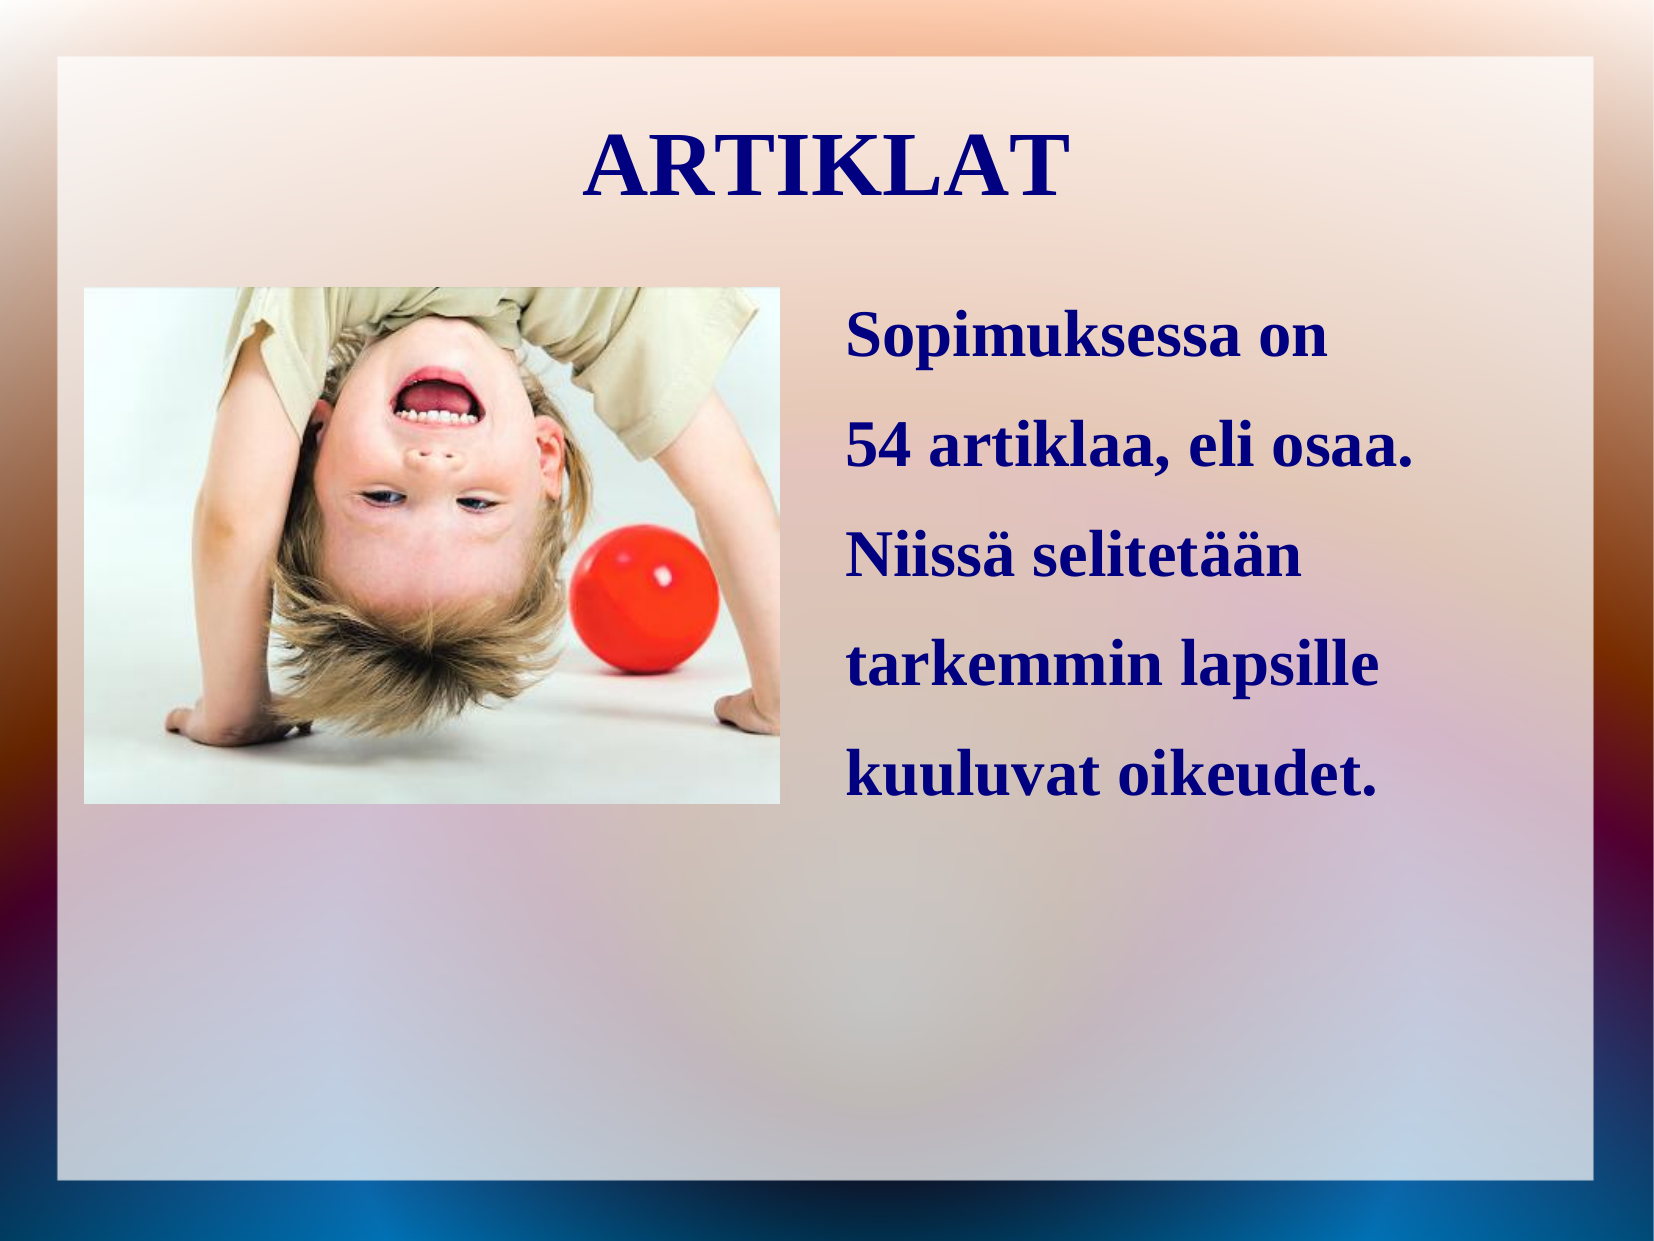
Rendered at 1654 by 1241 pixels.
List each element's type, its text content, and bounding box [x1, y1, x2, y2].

list Sopimuksessa on 54 artiklaa, eli osaa. Niissä selitetään tarkemmin lapsille kuuluvat oikeudet. [845, 290, 1572, 1109]
title ARTIKLAT [82, 55, 1571, 263]
picture [84, 287, 780, 804]
